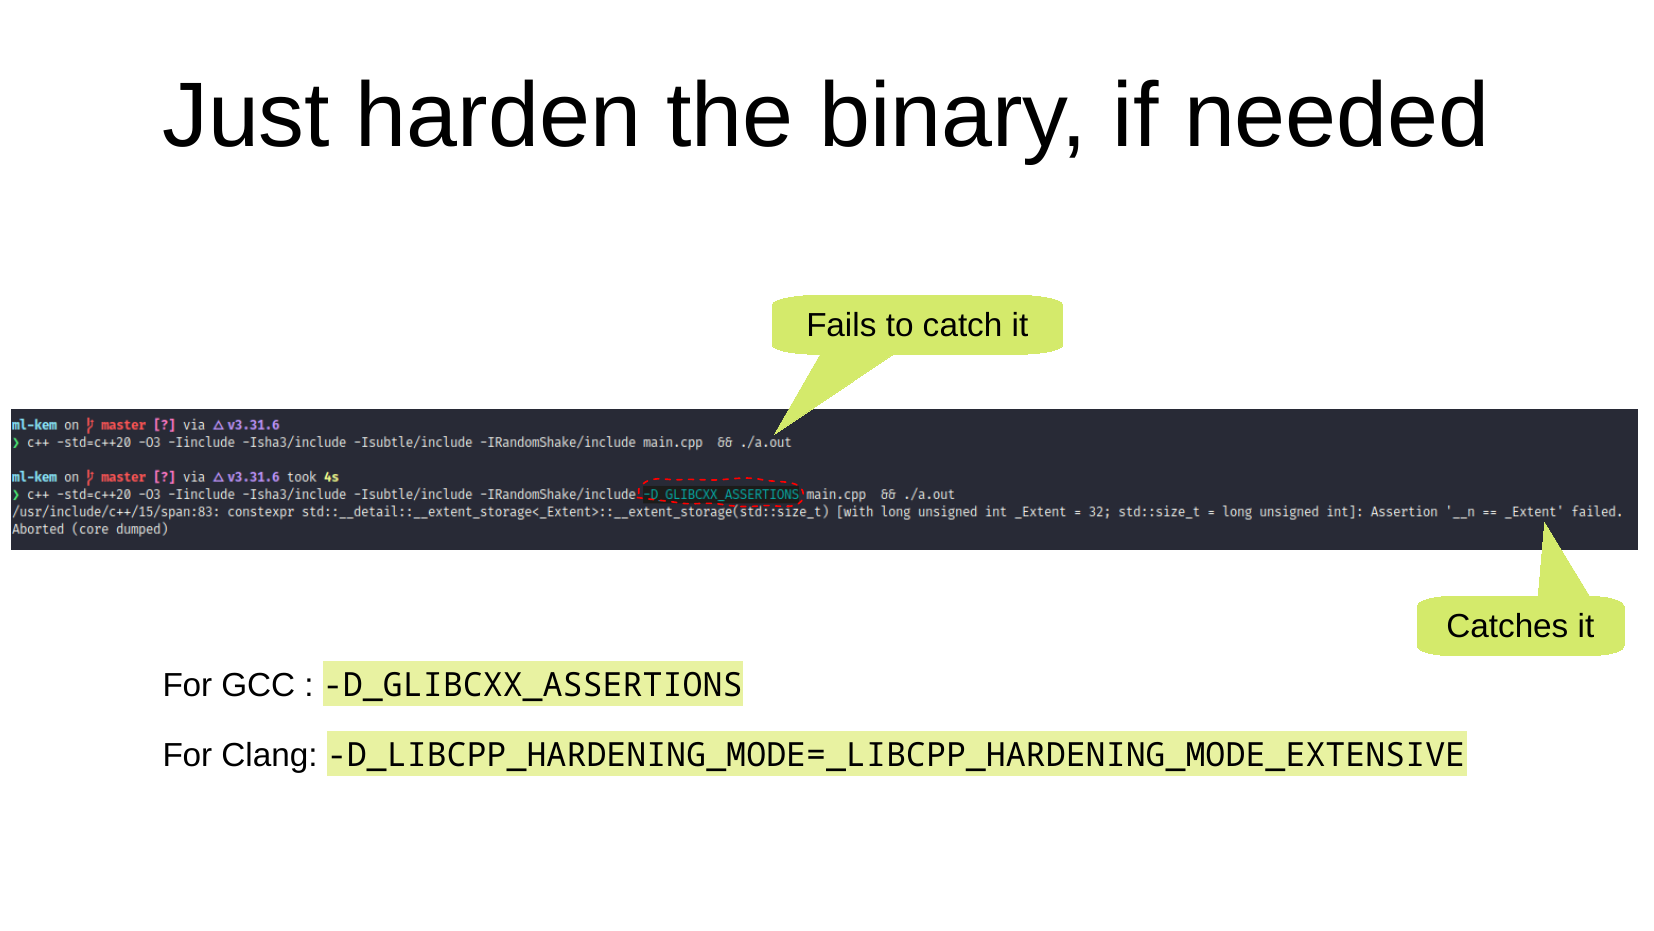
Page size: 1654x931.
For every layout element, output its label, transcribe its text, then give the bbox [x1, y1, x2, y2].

text_box For GCC : -D_GLIBCXX_ASSERTIONS For Clang: -D_LIBCPP_HARDENING_MODE=_LIBCPP_HARDENING_MODE_EXTENSIVE [147, 653, 1536, 776]
text_box Catches it [1417, 522, 1625, 656]
title Just harden the binary, if needed [82, 37, 1571, 193]
picture [11, 409, 1638, 550]
text_box Fails to catch it [772, 295, 1063, 435]
